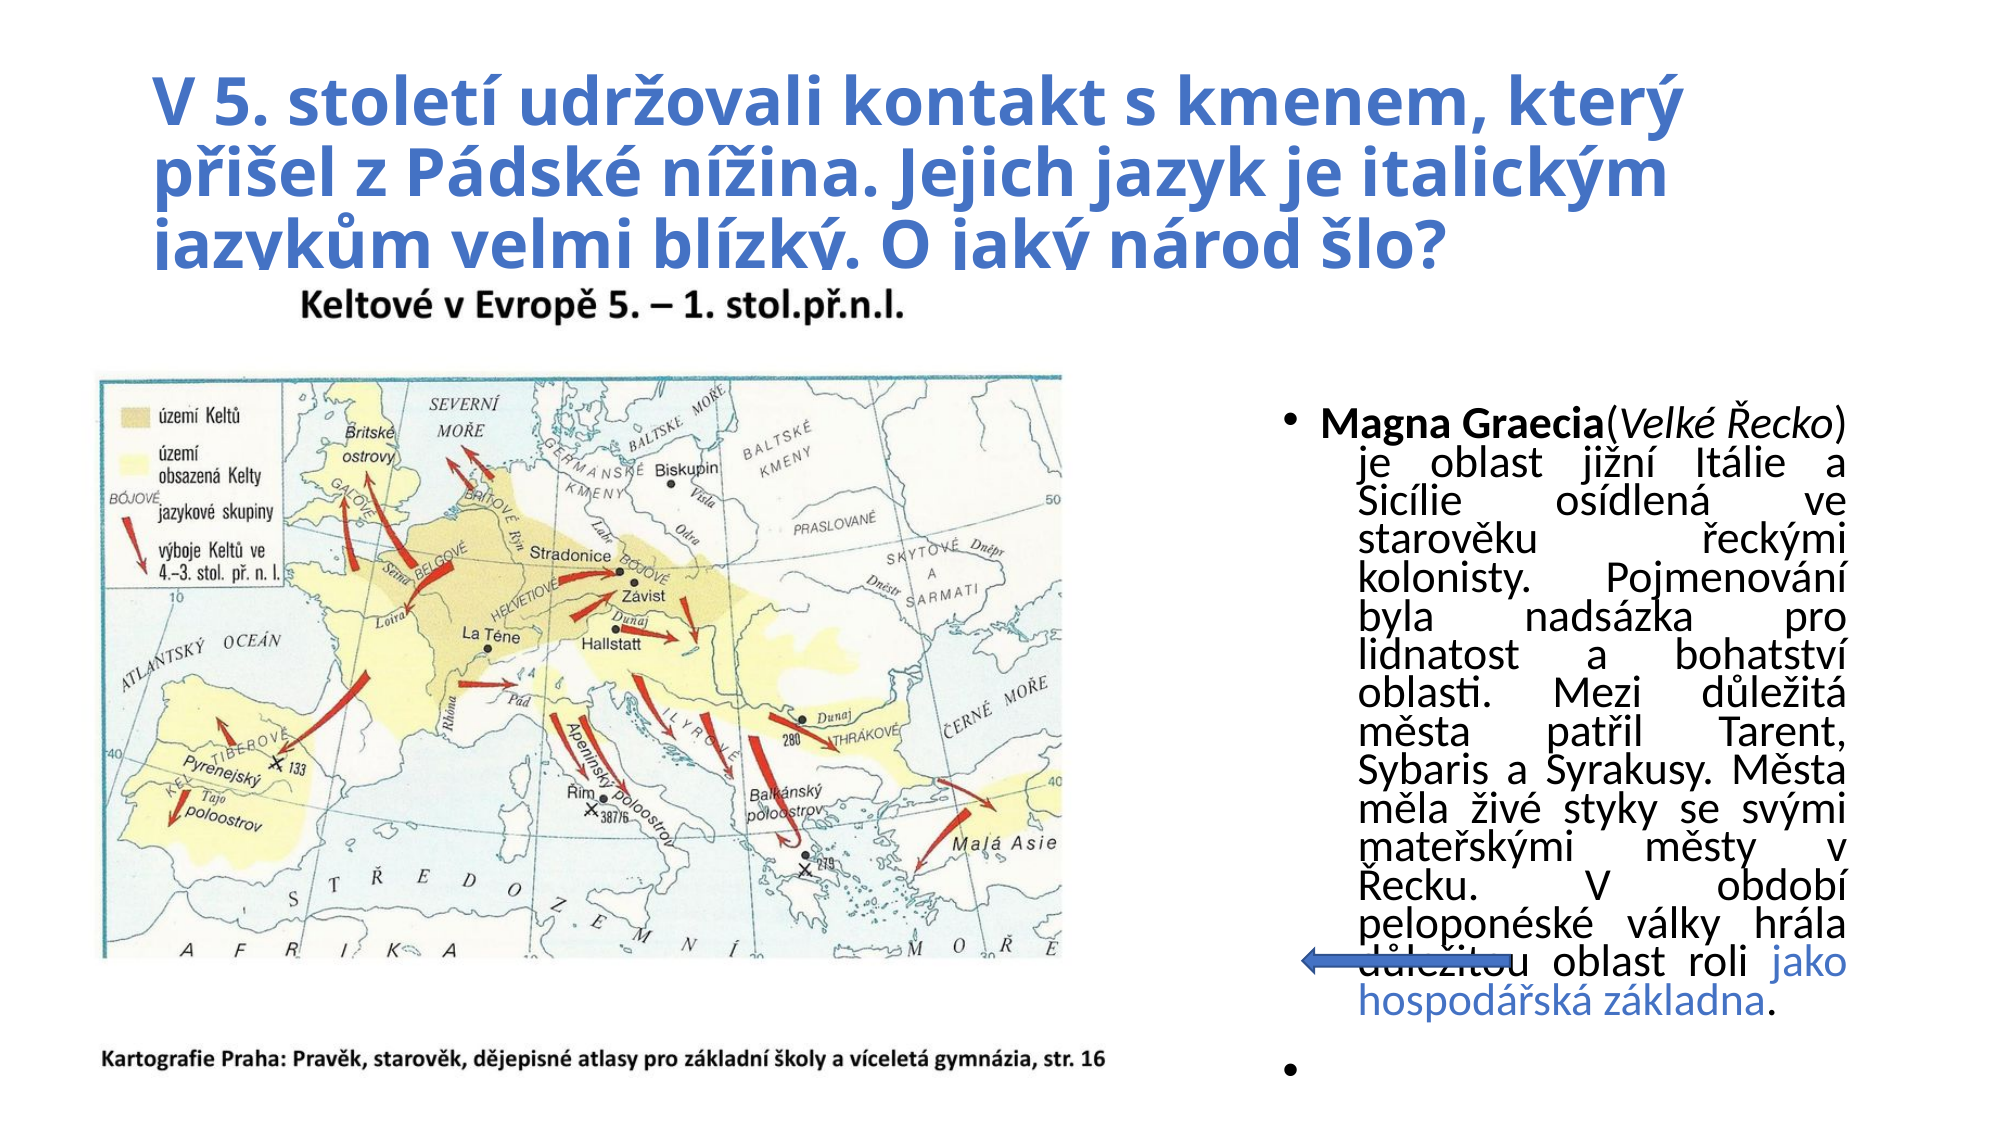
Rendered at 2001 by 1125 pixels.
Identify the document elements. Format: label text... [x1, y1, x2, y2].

title V 5. století udržovali kontakt s kmenem, který přišel z Pádské nížina. Jejich jazyk je italickým jazykům velmi blízký. O jaký národ šlo? [137, 59, 1863, 278]
picture [47, 270, 1158, 1104]
list Magna Graecia(Velké Řecko) je oblast jižní Itálie a Sicílie osídlená ve starověku řeckými kolonisty. Pojmenování byla nadsázka pro lidnatost a bohatství oblasti. Mezi důležitá města patřil Tarent, Sybaris a Syrakusy. Města měla živé styky se svými mateřskými městy v Řecku. V období peloponéské války hrála důležitou oblast roli jako hospodářská základna. [1267, 400, 1863, 1070]
text_box [1302, 948, 1510, 973]
